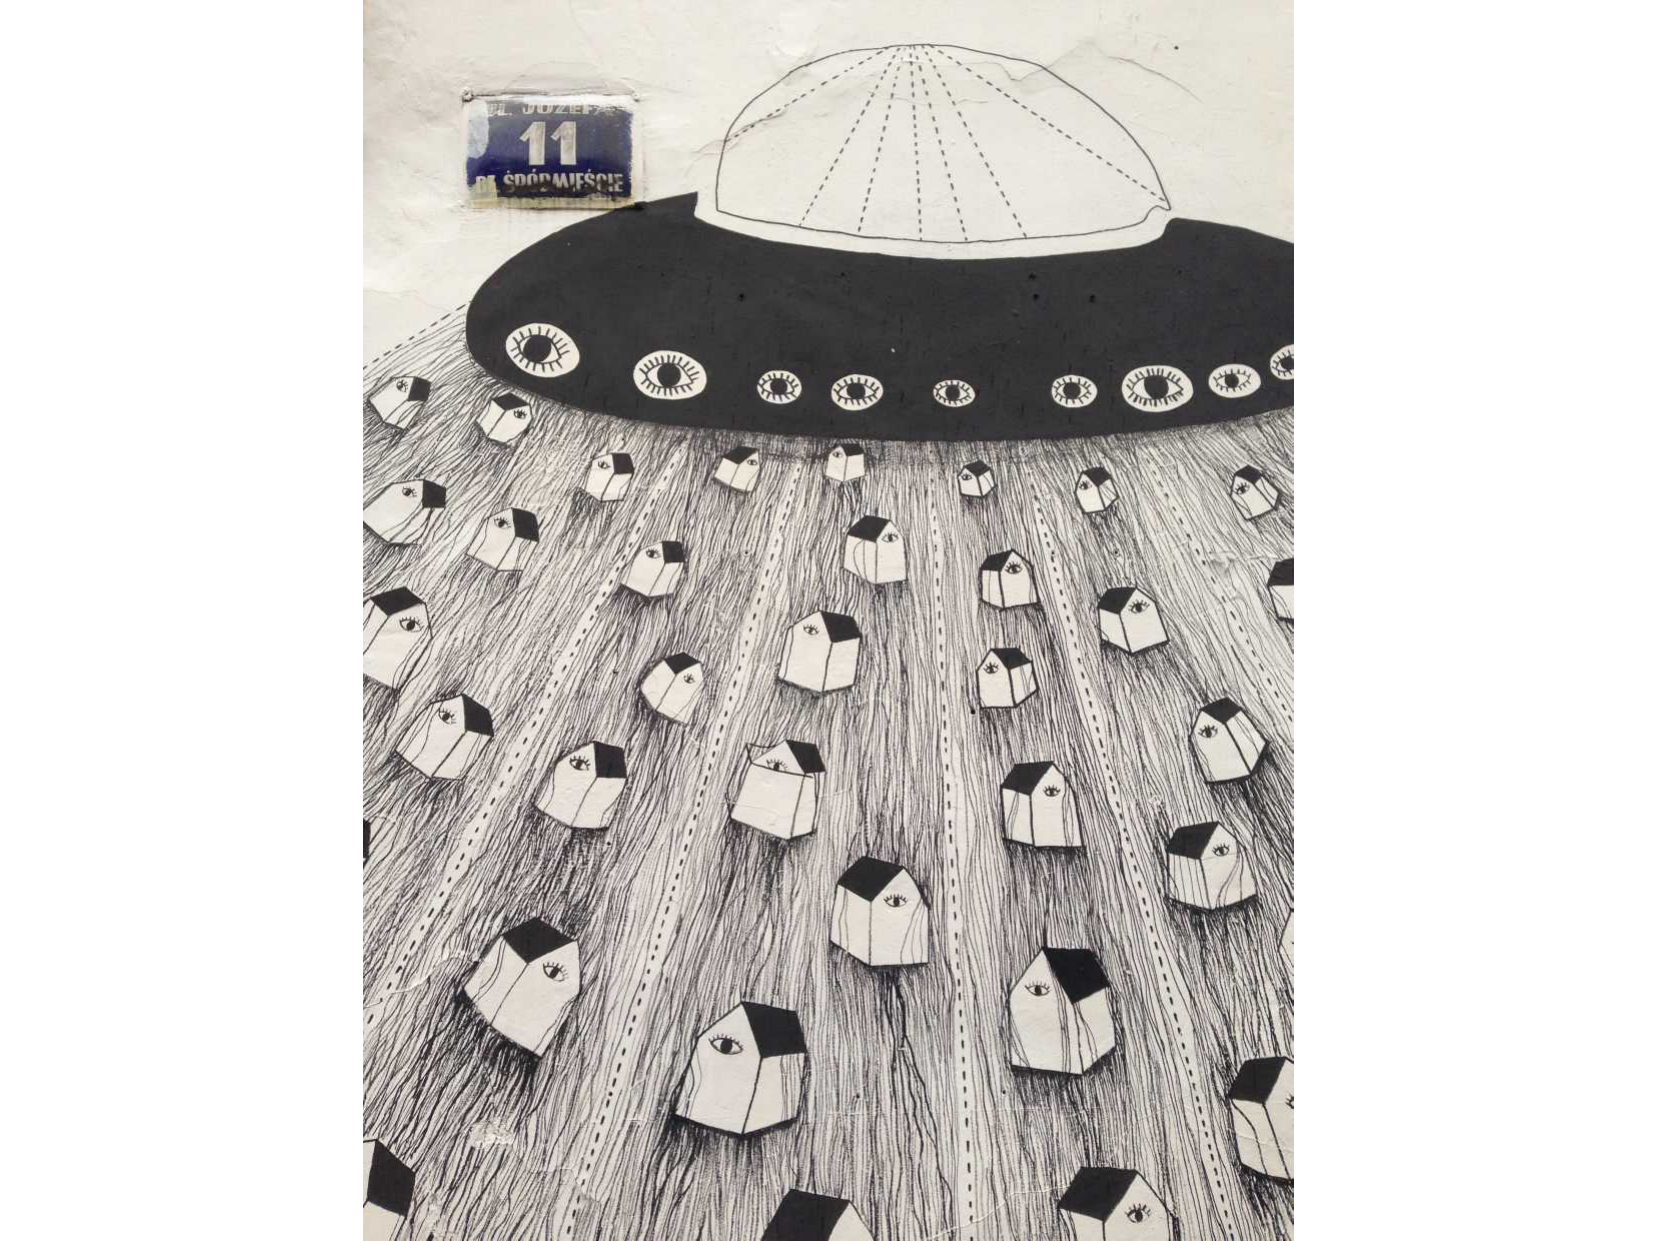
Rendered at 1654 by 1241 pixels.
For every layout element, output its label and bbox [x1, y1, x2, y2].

picture [363, 0, 1294, 1241]
